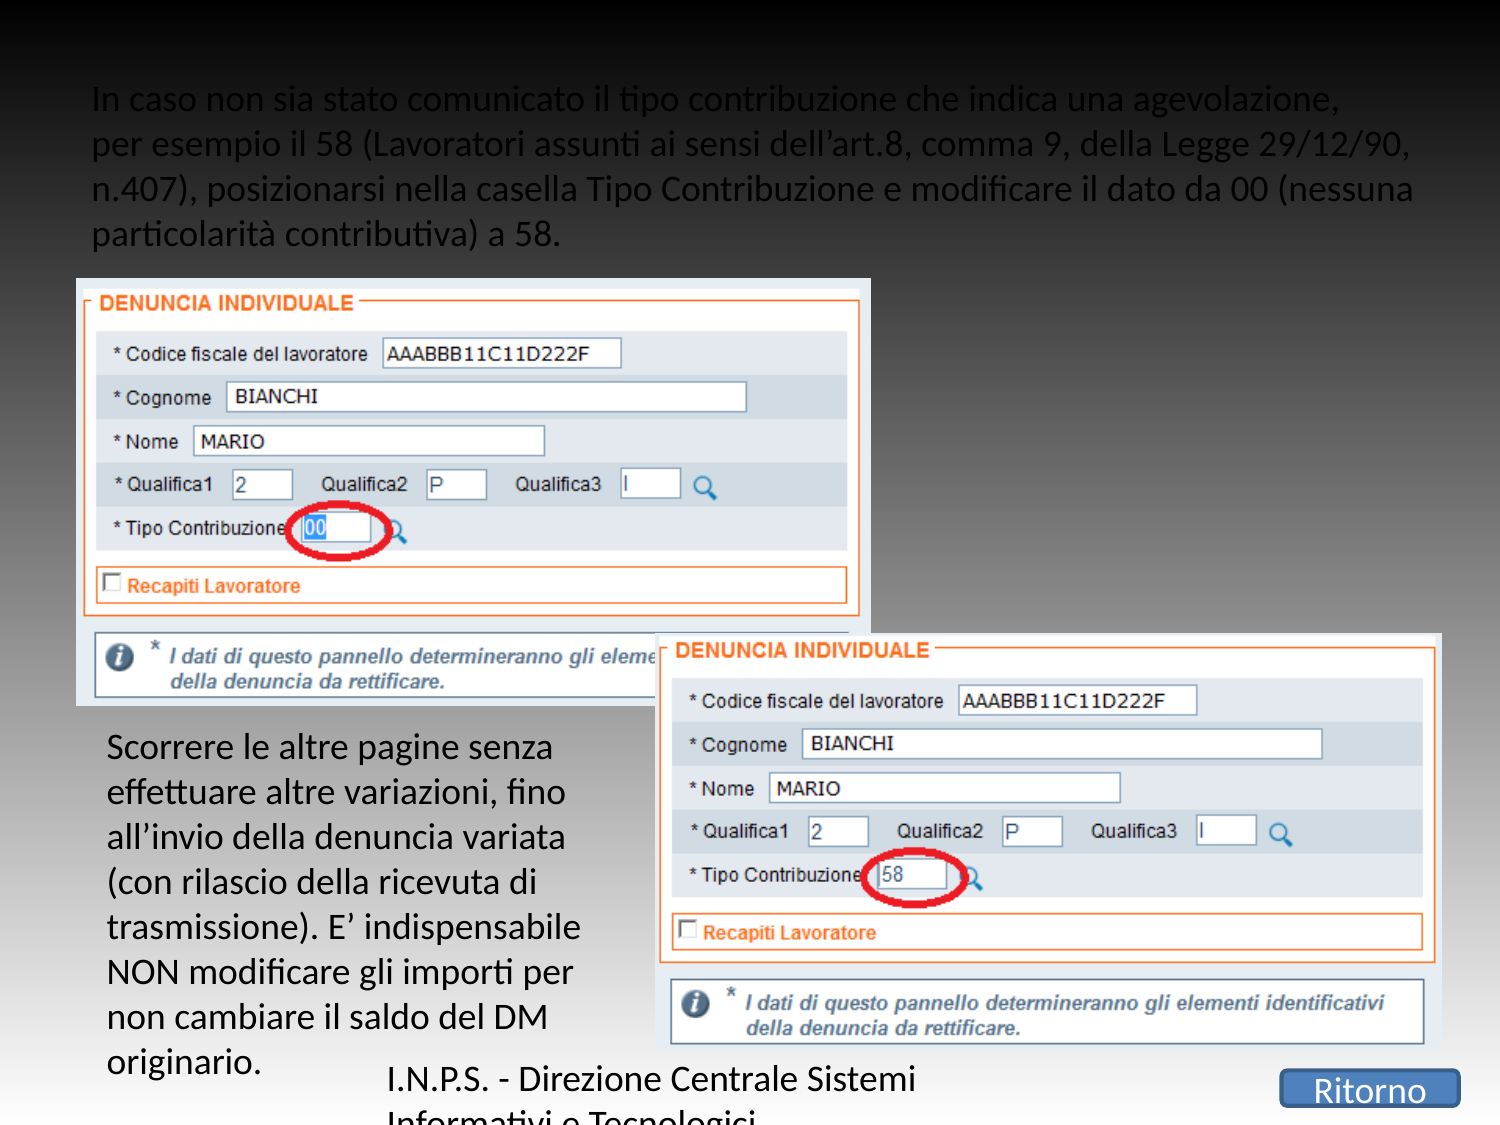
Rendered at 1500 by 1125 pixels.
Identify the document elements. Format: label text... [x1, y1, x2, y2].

text_box Scorrere le altre pagine senza effettuare altre variazioni, fino all’invio della denuncia variata (con rilascio della ricevuta di trasmissione). E’ indispensabile NON modificare gli importi per non cambiare il saldo del DM originario. [91, 714, 656, 1090]
picture [76, 278, 1442, 1051]
footer I.N.P.S. - Direzione Centrale Sistemi Informativi e Tecnologici [371, 1046, 1058, 1107]
text_box Ritorno [1281, 1070, 1459, 1106]
text_box In caso non sia stato comunicato il tipo contribuzione che indica una agevolazione, per esempio il 58 (Lavoratori assunti ai sensi dell’art.8, comma 9, della Legge 29/12/90, n.407), posizionarsi nella casella Tipo Contribuzione e modificare il dato da 00 (nessuna particolarità contributiva) a 58. [76, 66, 1436, 262]
